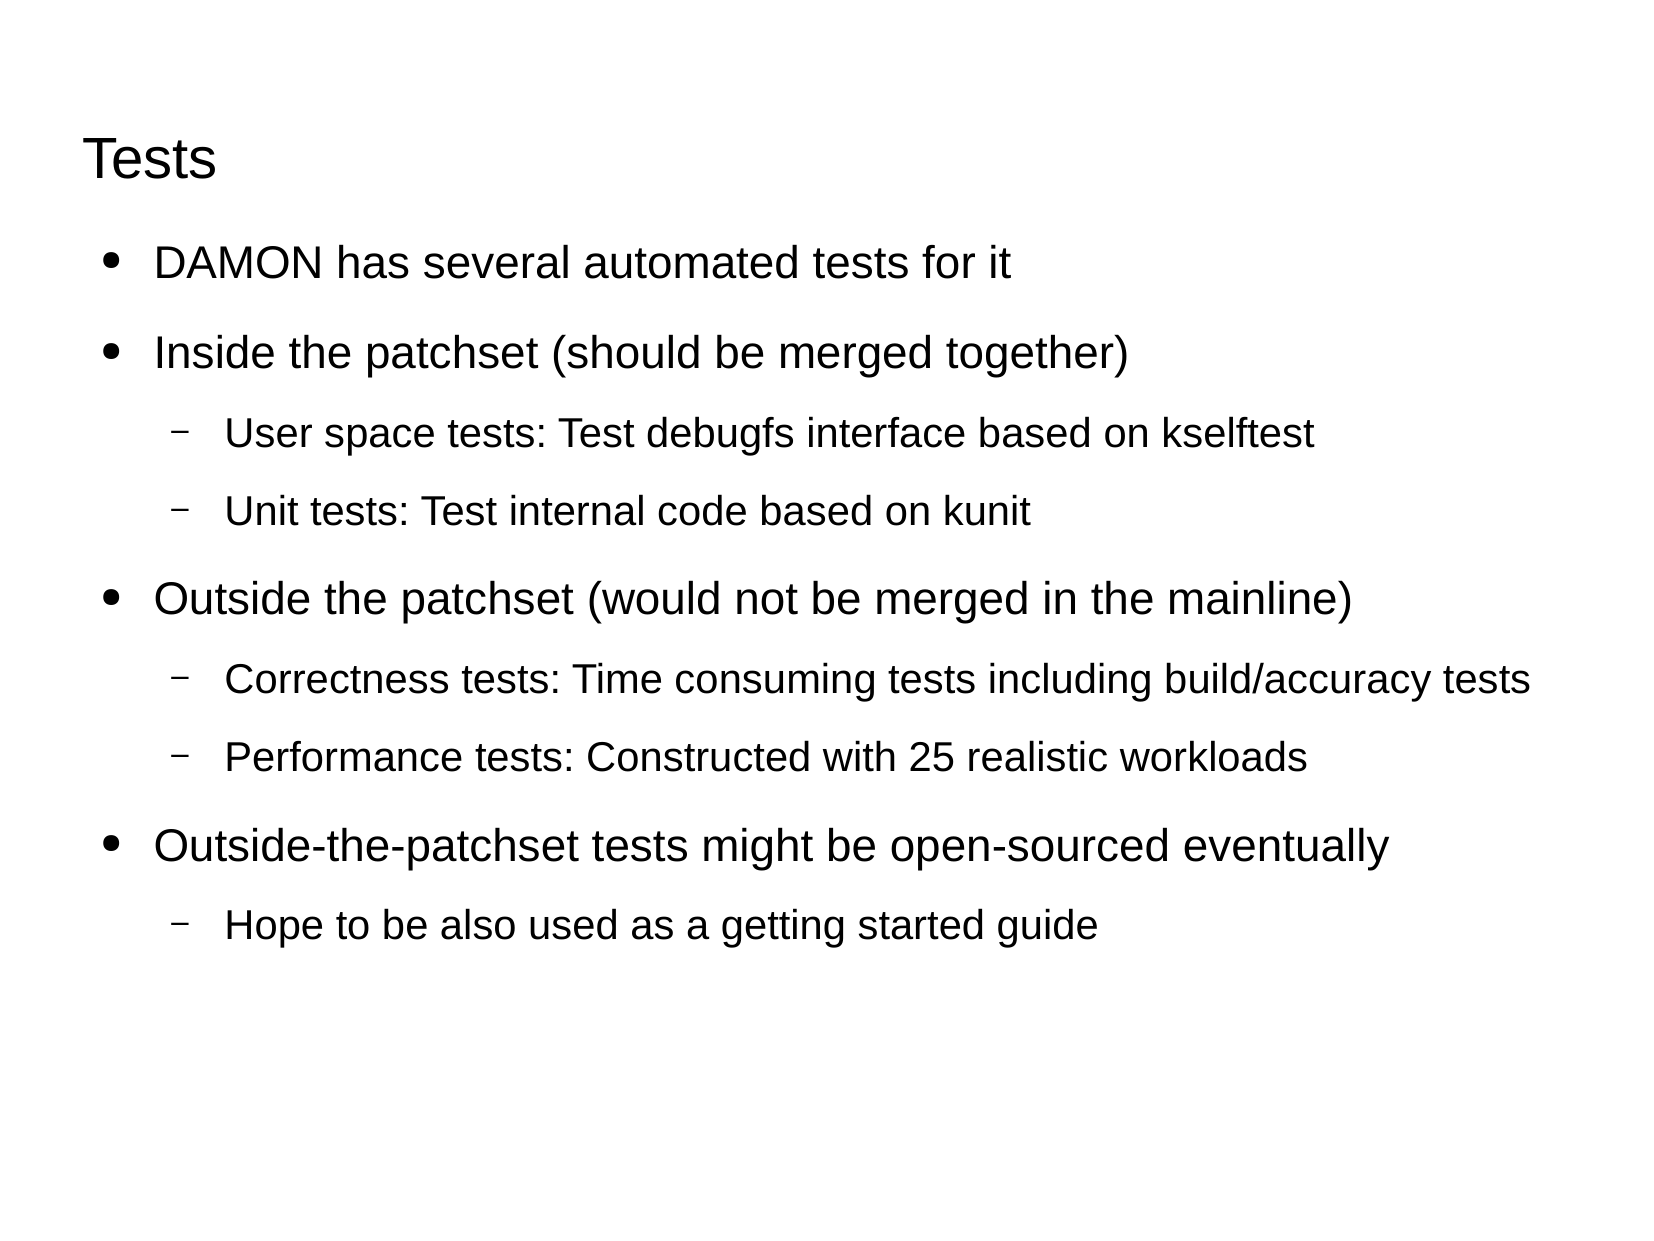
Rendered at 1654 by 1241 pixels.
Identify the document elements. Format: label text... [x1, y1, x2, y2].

title Tests [82, 108, 1571, 210]
list DAMON has several automated tests for it Inside the patchset (should be merged together) User space tests: Test debugfs interface based on kselftest Unit tests: Test internal code based on kunit Outside the patchset (would not be merged in the mainline) Correctness tests: Time consuming tests including build/accuracy tests Performance tests: Constructed with 25 realistic workloads Outside-the-patchset tests might be open-sourced eventually Hope to be also used as a getting started guide [82, 236, 1571, 1111]
